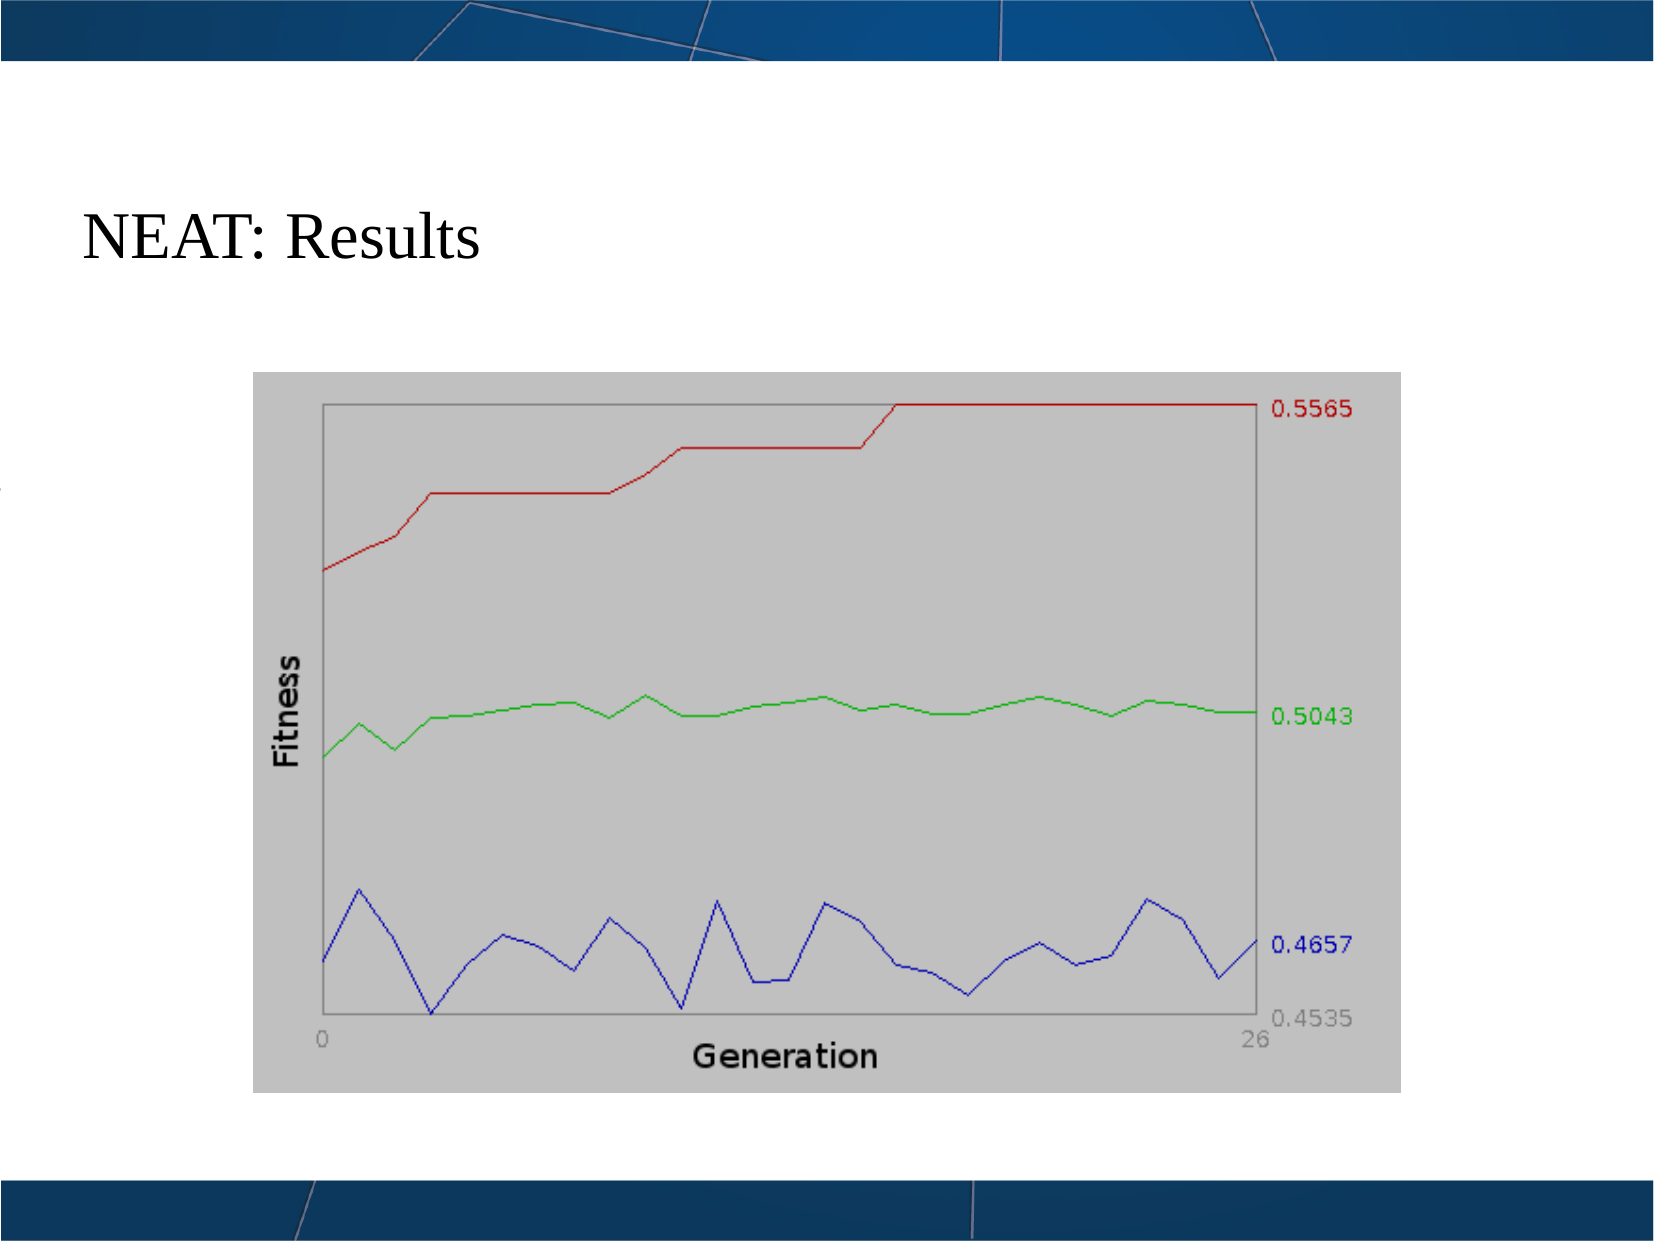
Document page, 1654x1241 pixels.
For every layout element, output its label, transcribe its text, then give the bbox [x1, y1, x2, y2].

title NEAT: Results [82, 132, 1571, 340]
picture [0, 0, 1654, 1241]
